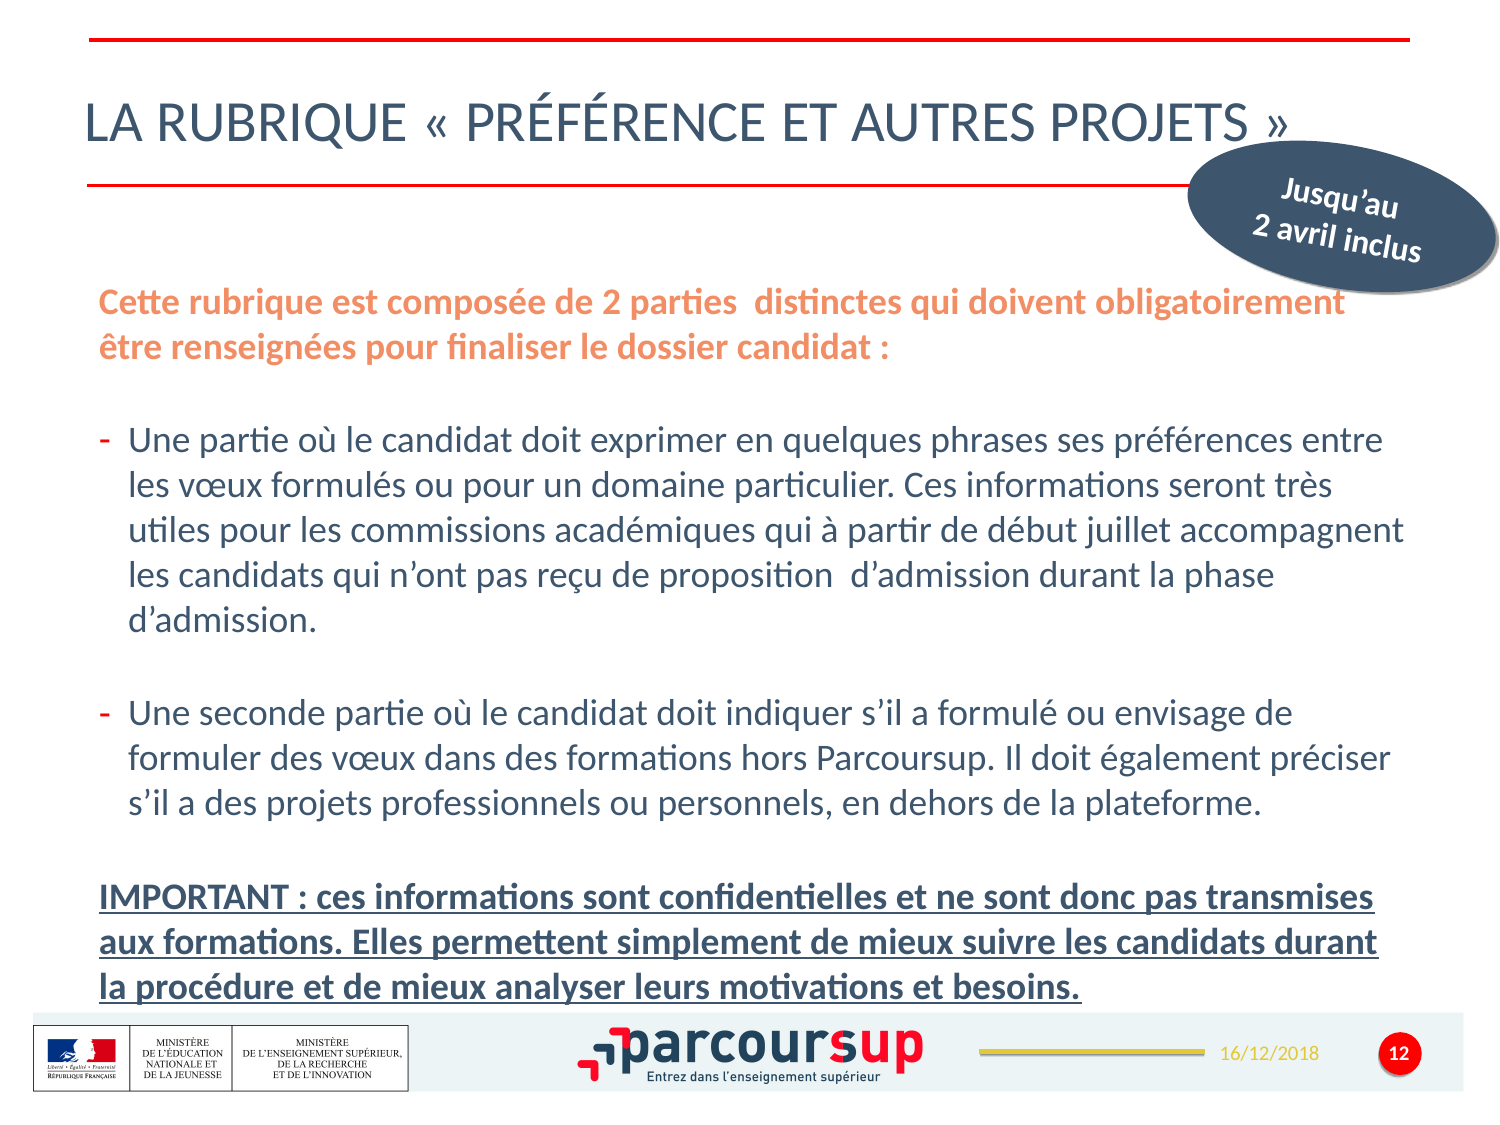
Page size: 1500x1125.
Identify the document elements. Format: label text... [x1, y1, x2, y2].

text_box Cette rubrique est composée de 2 parties distinctes qui doivent obligatoirement être renseignées pour finaliser le dossier candidat : Une partie où le candidat doit exprimer en quelques phrases ses préférences entre les vœux formulés ou pour un domaine particulier. Ces informations seront très utiles pour les commissions académiques qui à partir de début juillet accompagnent les candidats qui n’ont pas reçu de proposition d’admission durant la phase d’admission. Une seconde partie où le candidat doit indiquer s’il a formulé ou envisage de formuler des vœux dans des formations hors Parcoursup. Il doit également préciser s’il a des projets professionnels ou personnels, en dehors de la plateforme. IMPORTANT : ces informations sont confidentielles et ne sont donc pas transmises aux formations. Elles permettent simplement de mieux suivre les candidats durant la procédure et de mieux analyser leurs motivations et besoins. [84, 269, 1423, 977]
slide_number <numéro> [1368, 1031, 1430, 1074]
picture [0, 0, 1499, 1124]
text_box Jusqu’au 2 avril inclus [1187, 140, 1496, 293]
title LA rubrique « préférence et autres projets » [69, 12, 1409, 224]
